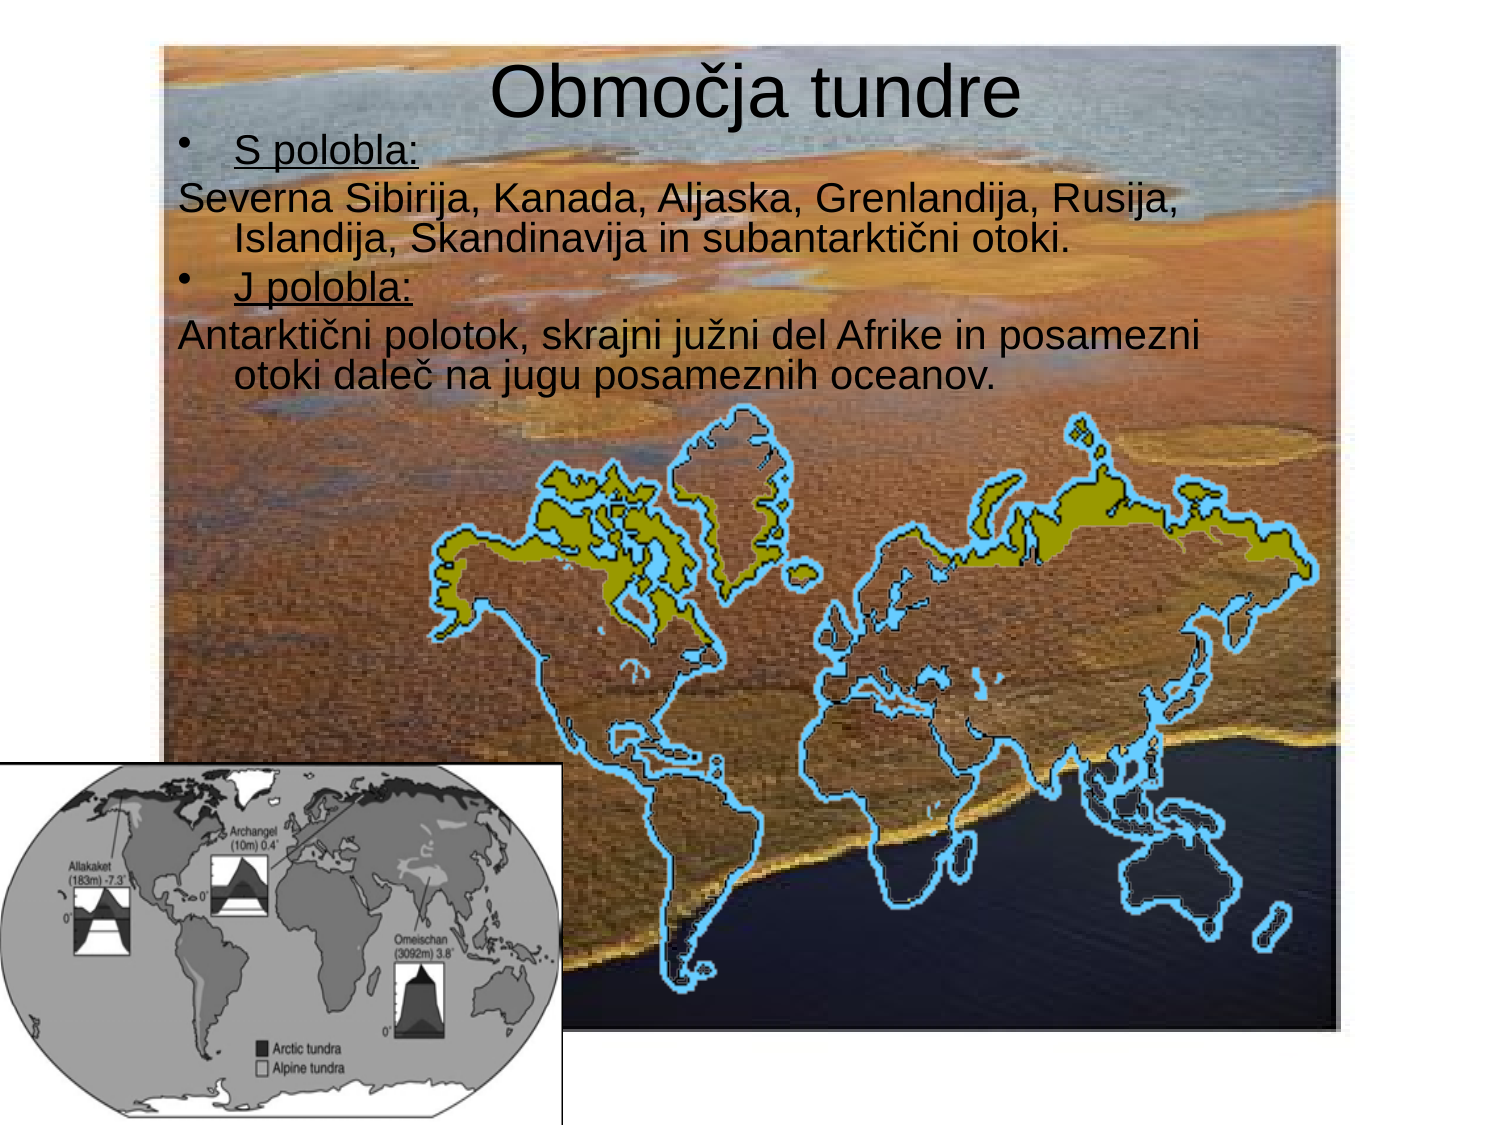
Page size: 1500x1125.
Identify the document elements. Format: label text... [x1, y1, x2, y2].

picture [0, 0, 1500, 1125]
title Območja tundre [350, 24, 1163, 125]
list S polobla: Severna Sibirija, Kanada, Aljaska, Grenlandija, Rusija, Islandija, Skandinavija in subantarktični otoki. J polobla: Antarktični polotok, skrajni južni del Afrike in posamezni otoki daleč na jugu posameznih oceanov. [162, 125, 1313, 513]
